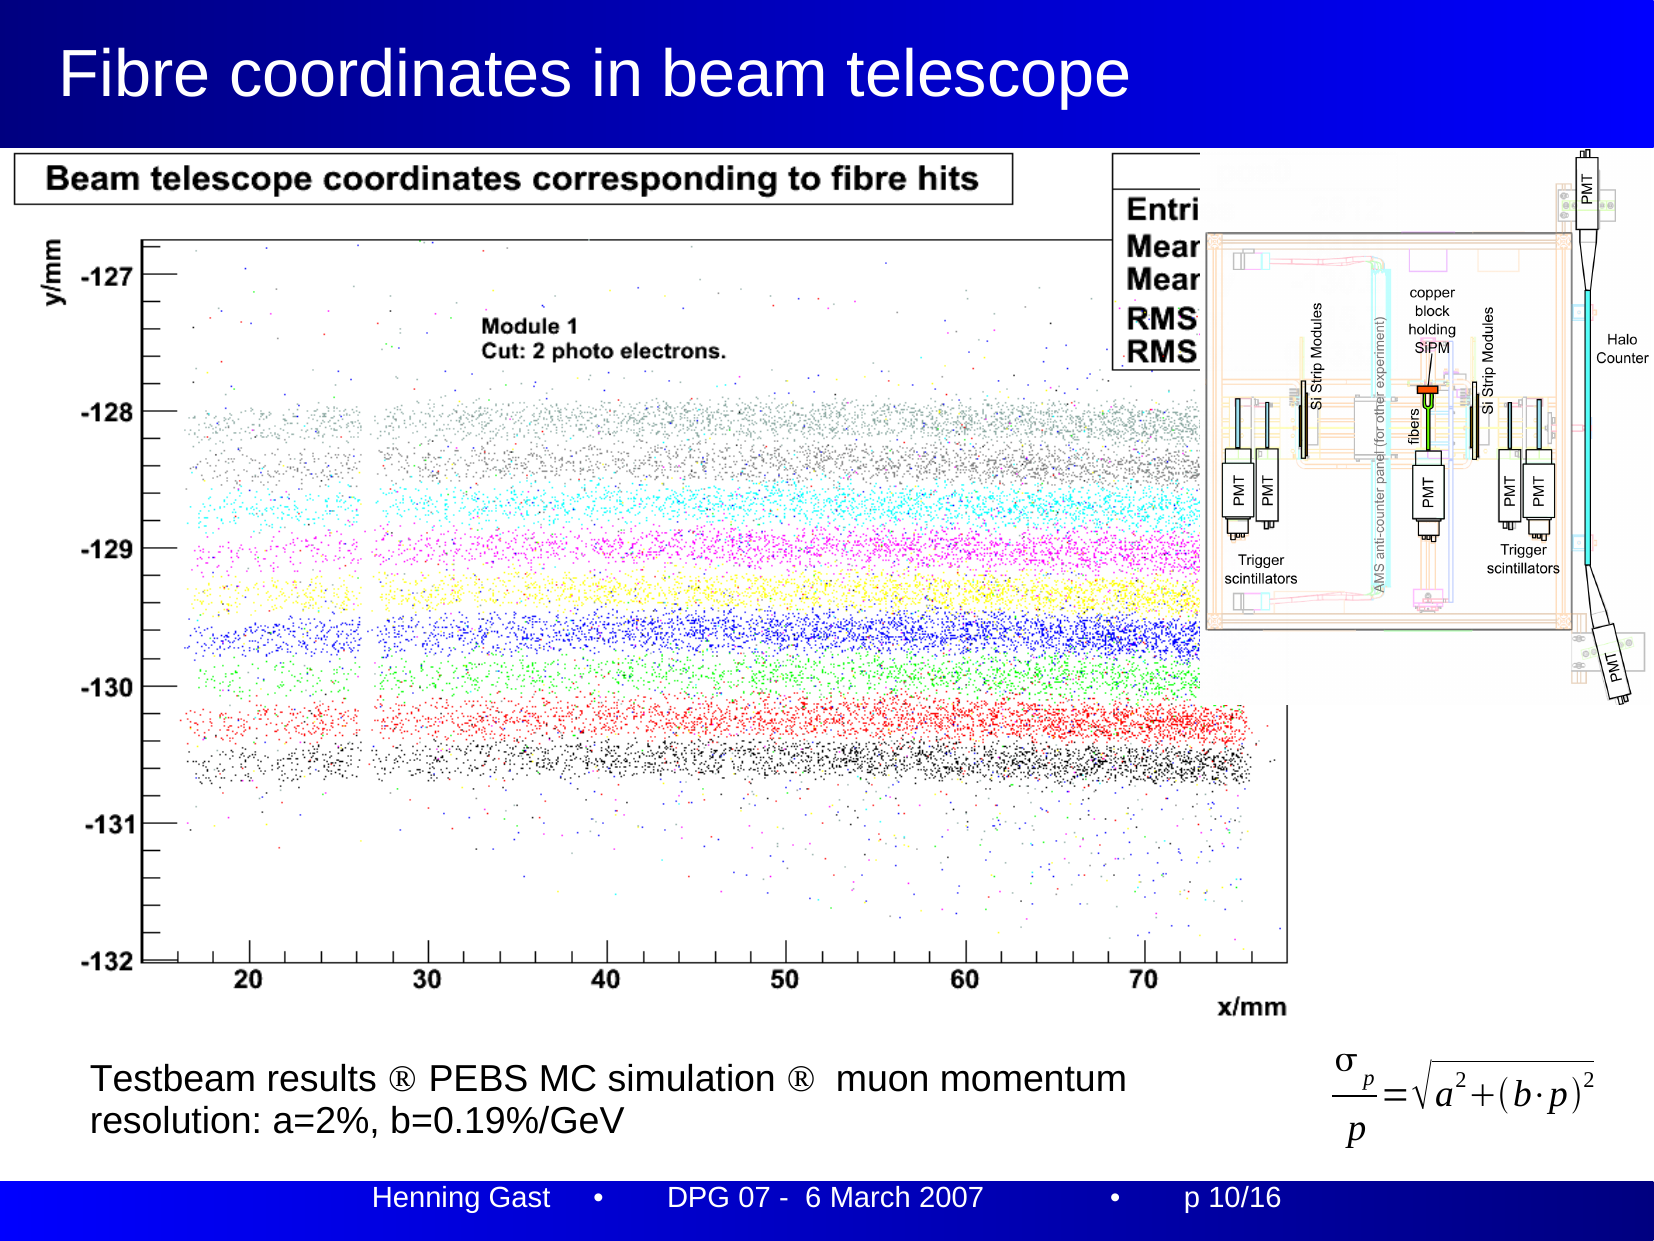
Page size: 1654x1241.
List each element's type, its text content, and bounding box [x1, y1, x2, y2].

text_box Testbeam results ® PEBS MC simulation ® muon momentum resolution: a=2%, b=0.19%/GeV [75, 1050, 1238, 1177]
title Fibre coordinates in beam telescope [0, 0, 1654, 148]
picture [0, 149, 1651, 1054]
chart [1324, 1041, 1600, 1151]
